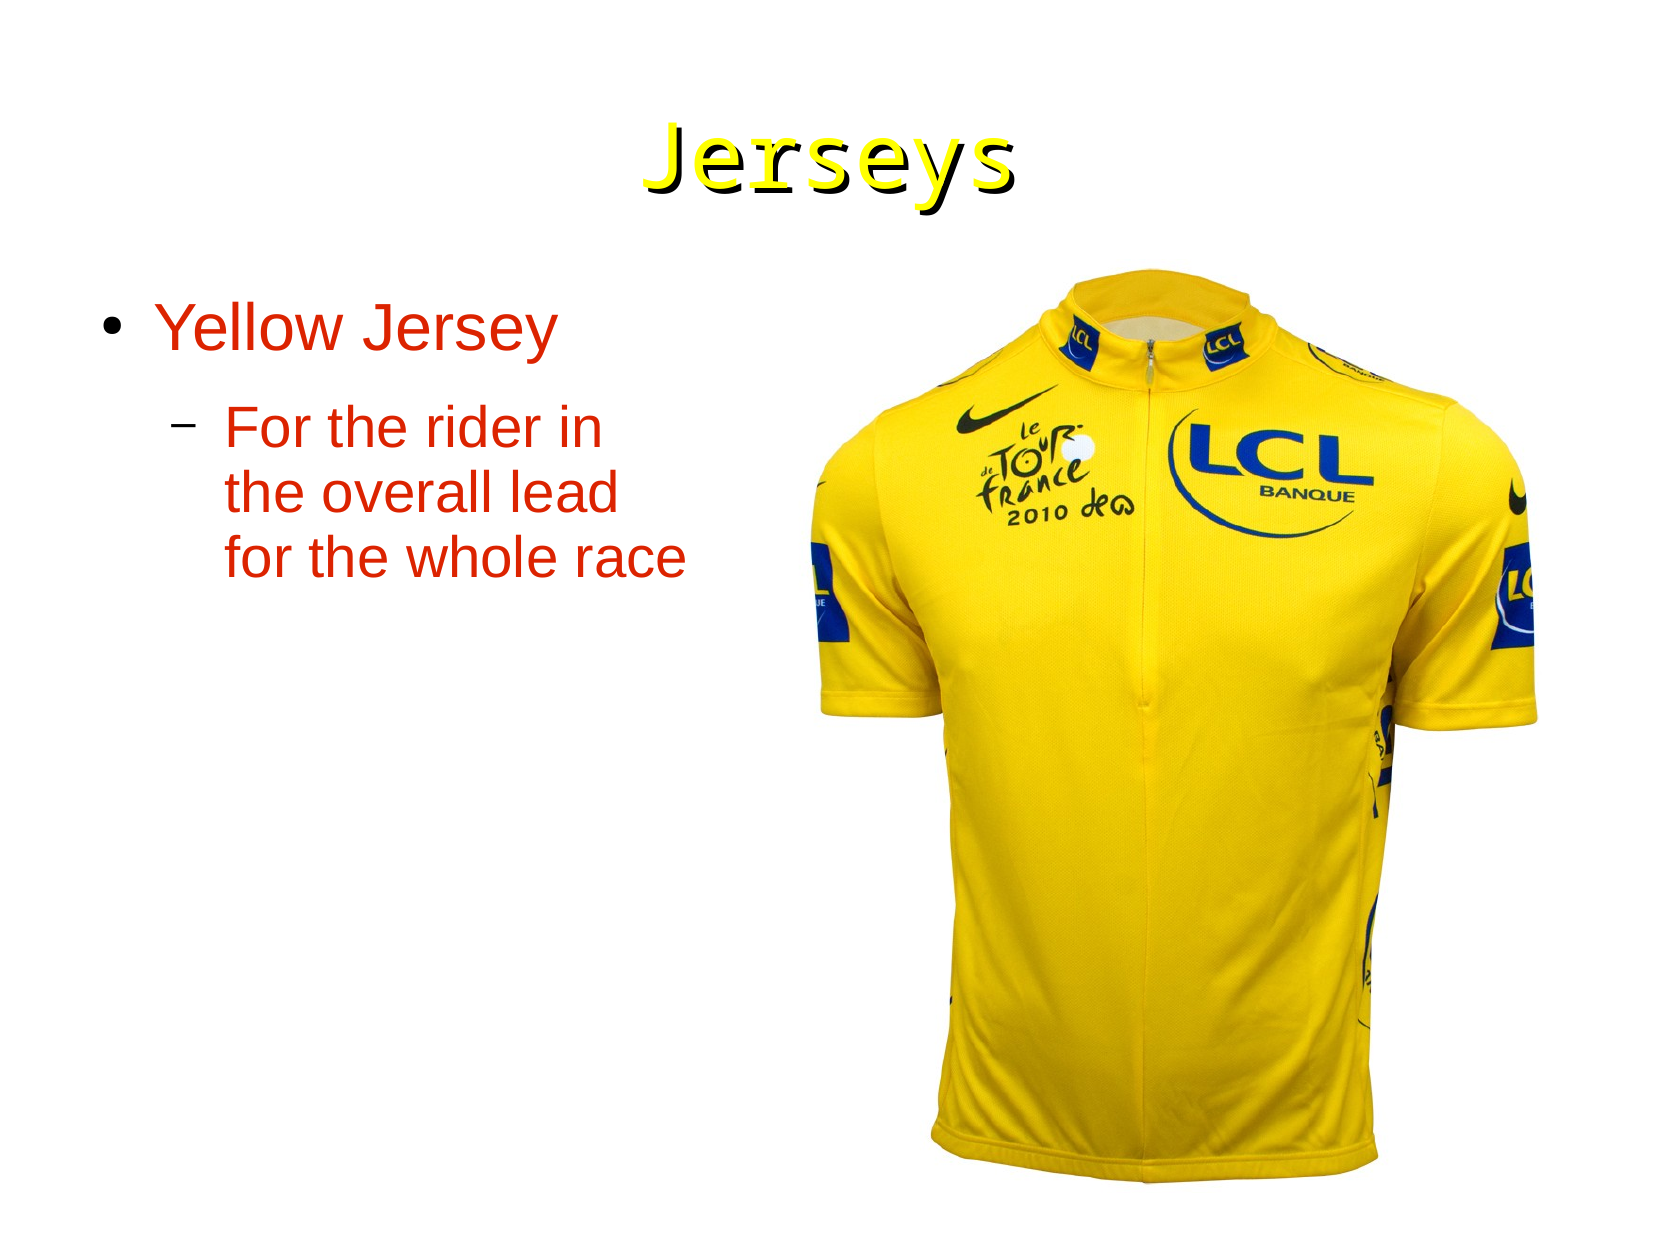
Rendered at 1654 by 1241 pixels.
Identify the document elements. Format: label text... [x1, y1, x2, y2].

list Yellow Jersey For the rider in the overall lead for the whole race [82, 290, 708, 1010]
title Jerseys [82, 49, 1571, 257]
picture [708, 259, 1642, 1193]
